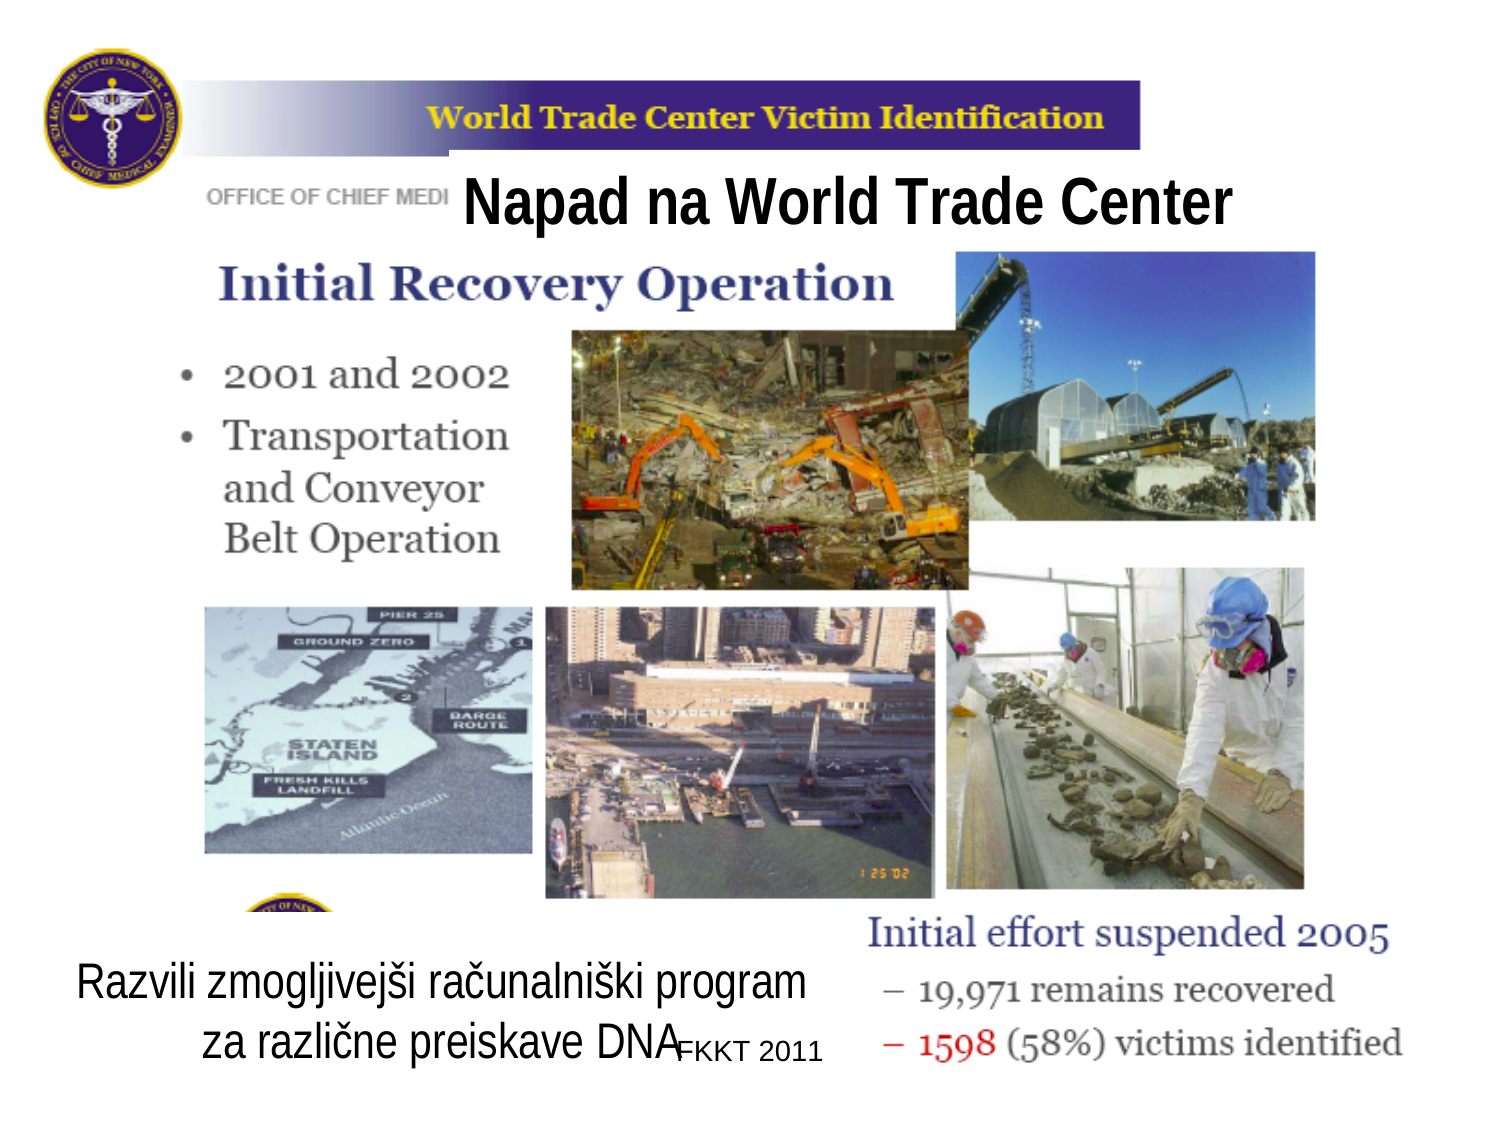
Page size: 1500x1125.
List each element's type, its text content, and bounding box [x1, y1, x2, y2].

text_box Razvili zmogljivejši računalniški program za različne preiskave DNA [61, 940, 824, 1077]
picture [0, 37, 1432, 1074]
text_box Napad na World Trade Center [449, 149, 1250, 246]
text_box FKKT 2011 [512, 1024, 988, 1103]
